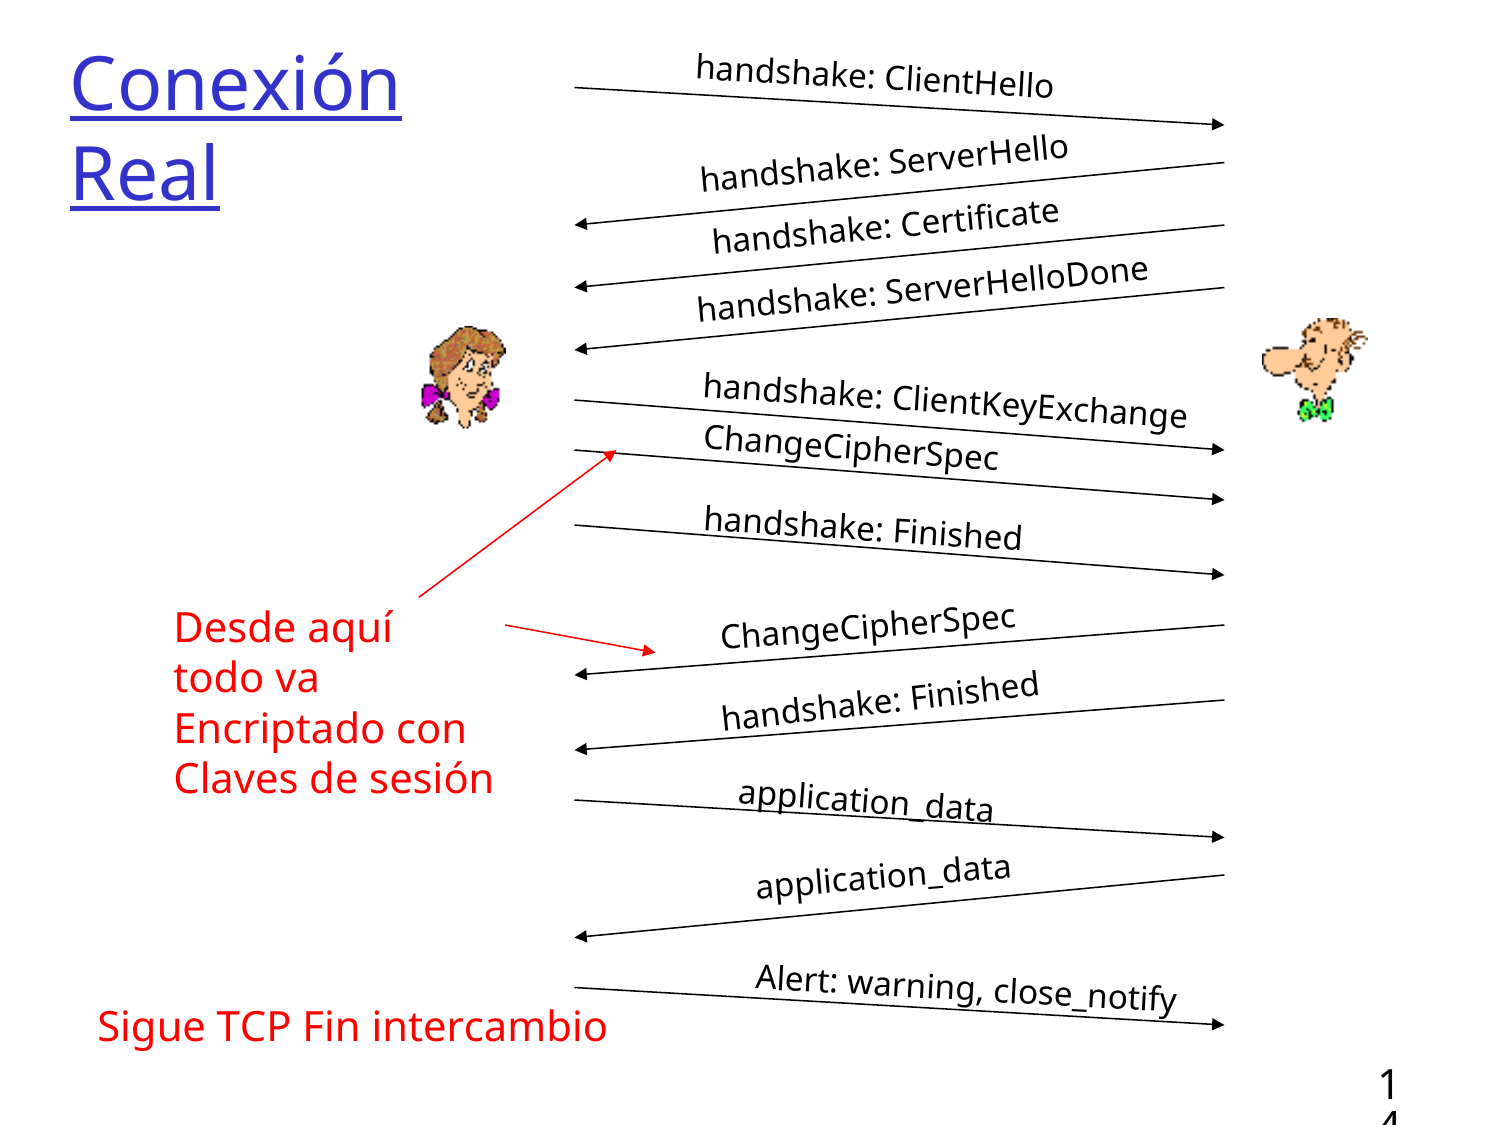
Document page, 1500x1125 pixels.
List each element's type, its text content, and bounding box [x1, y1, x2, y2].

text_box handshake: ClientKeyExchange [686, 355, 1205, 445]
text_box handshake: ClientHello [679, 37, 1071, 115]
title Conexión Real [54, 27, 575, 223]
text_box Alert: warning, close_notify [739, 947, 1194, 1028]
text_box application_data [721, 761, 1013, 838]
picture [1262, 318, 1368, 427]
text_box handshake: Certificate [694, 179, 1078, 271]
text_box handshake: ServerHello [682, 115, 1087, 209]
text_box handshake: Finished [687, 488, 1041, 567]
text_box ChangeCipherSpec [686, 406, 1017, 487]
text_box handshake: Finished [703, 652, 1058, 748]
picture [418, 326, 506, 434]
text_box Sigue TCP Fin intercambio [82, 992, 624, 1058]
text_box application_data [738, 835, 1029, 916]
text_box ChangeCipherSpec [703, 585, 1033, 666]
text_box Desde aquí todo va Encriptado con Claves de sesión [158, 593, 510, 810]
text_box handshake: ServerHelloDone [679, 237, 1167, 339]
